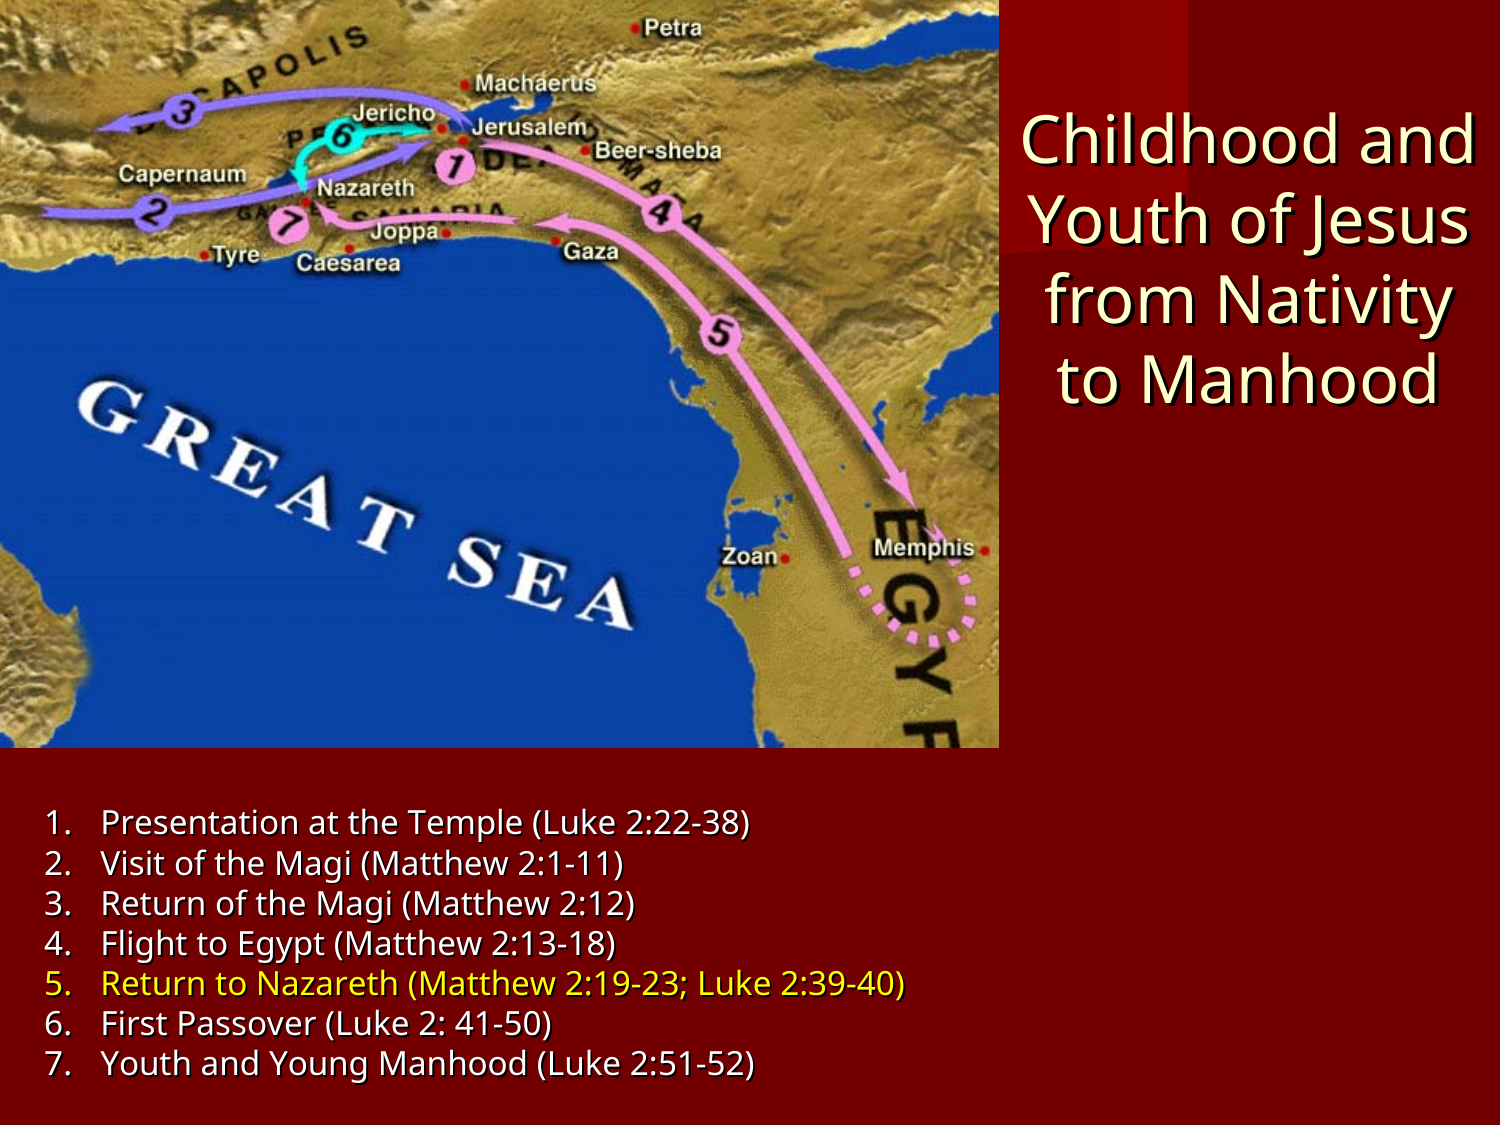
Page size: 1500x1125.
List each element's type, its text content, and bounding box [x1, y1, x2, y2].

title Childhood and Youth of Jesus from Nativity to Manhood [999, 27, 1500, 486]
text_box Presentation at the Temple (Luke 2:22-38) Visit of the Magi (Matthew 2:1-11) Return of the Magi (Matthew 2:12) Flight to Egypt (Matthew 2:13-18) Return to Nazareth (Matthew 2:19-23; Luke 2:39-40) First Passover (Luke 2: 41-50) Youth and Young Manhood (Luke 2:51-52) [29, 798, 1459, 1091]
picture [0, 0, 999, 748]
